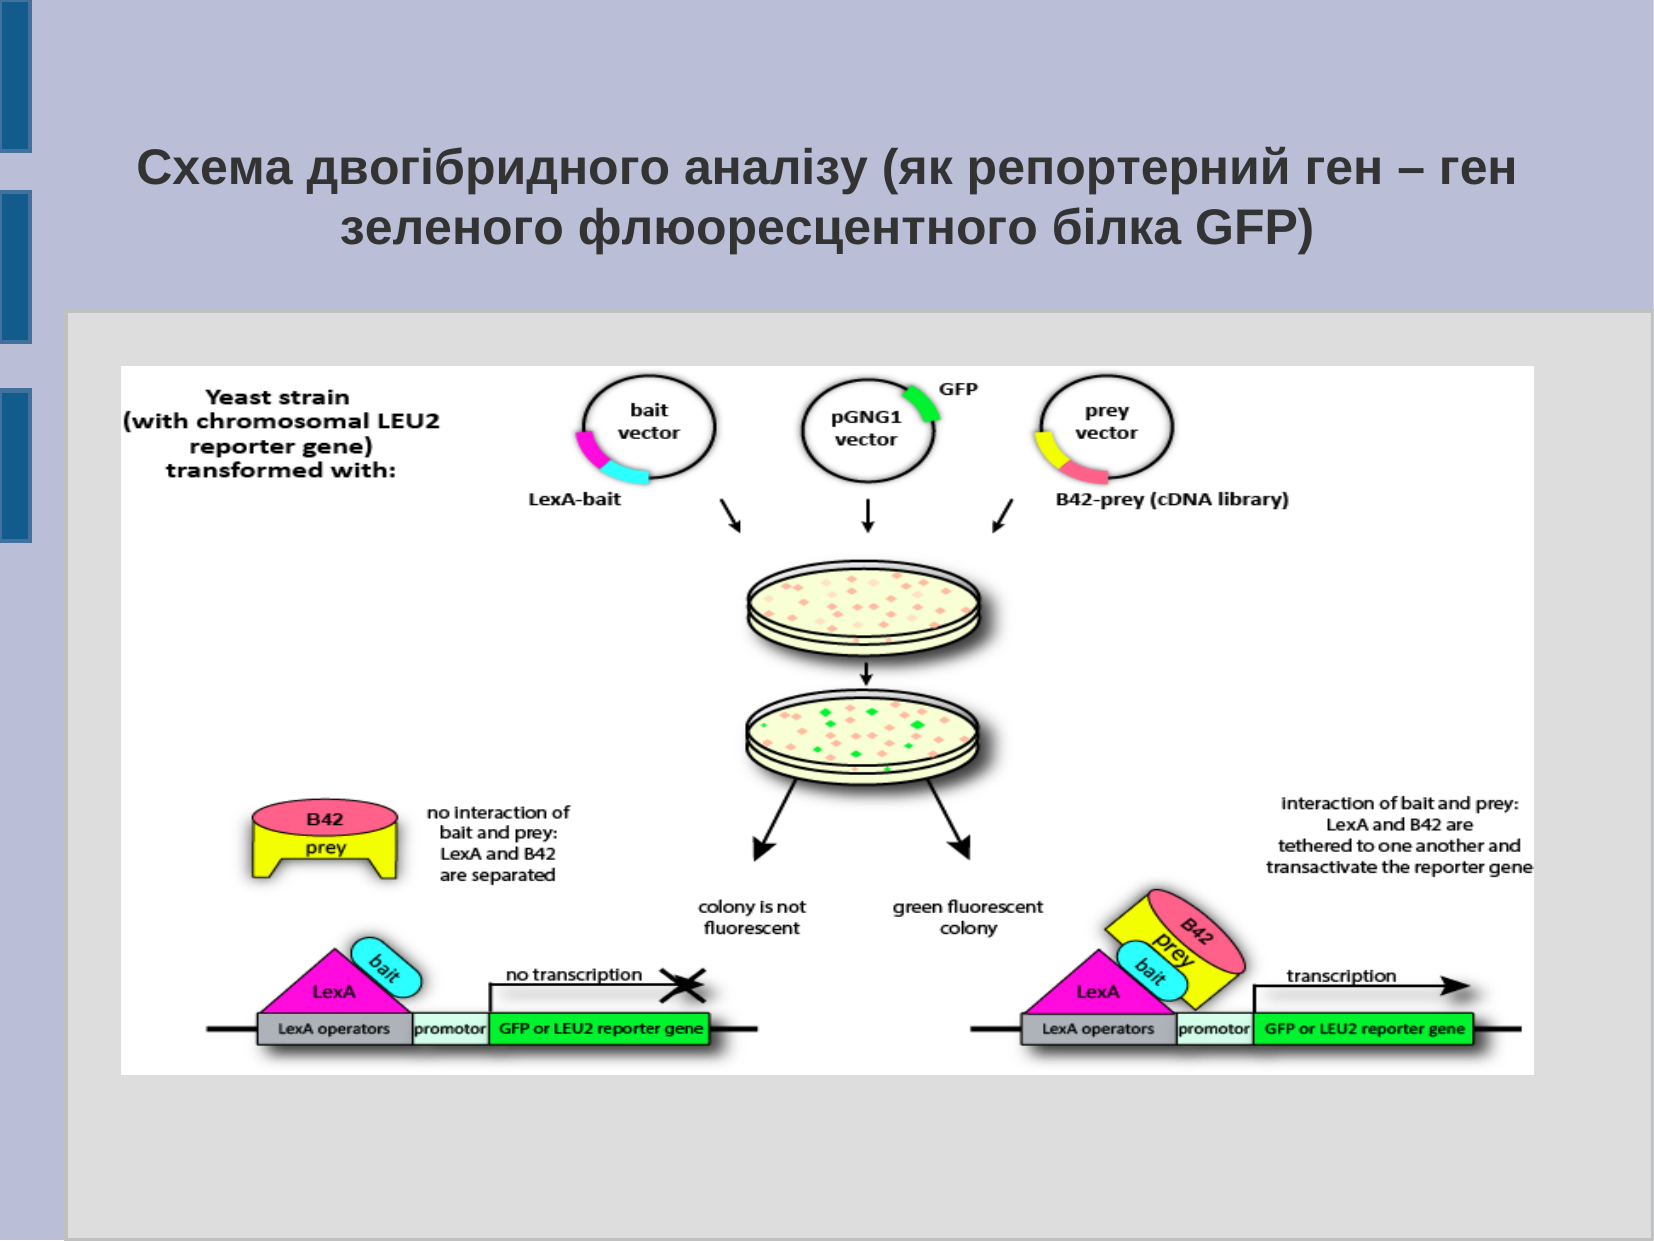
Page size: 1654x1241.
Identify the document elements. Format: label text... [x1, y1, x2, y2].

picture [121, 366, 1534, 1075]
title Схема двогібридного аналізу (як репортерний ген – ген зеленого флюоресцентного білка GFP) [121, 134, 1534, 256]
